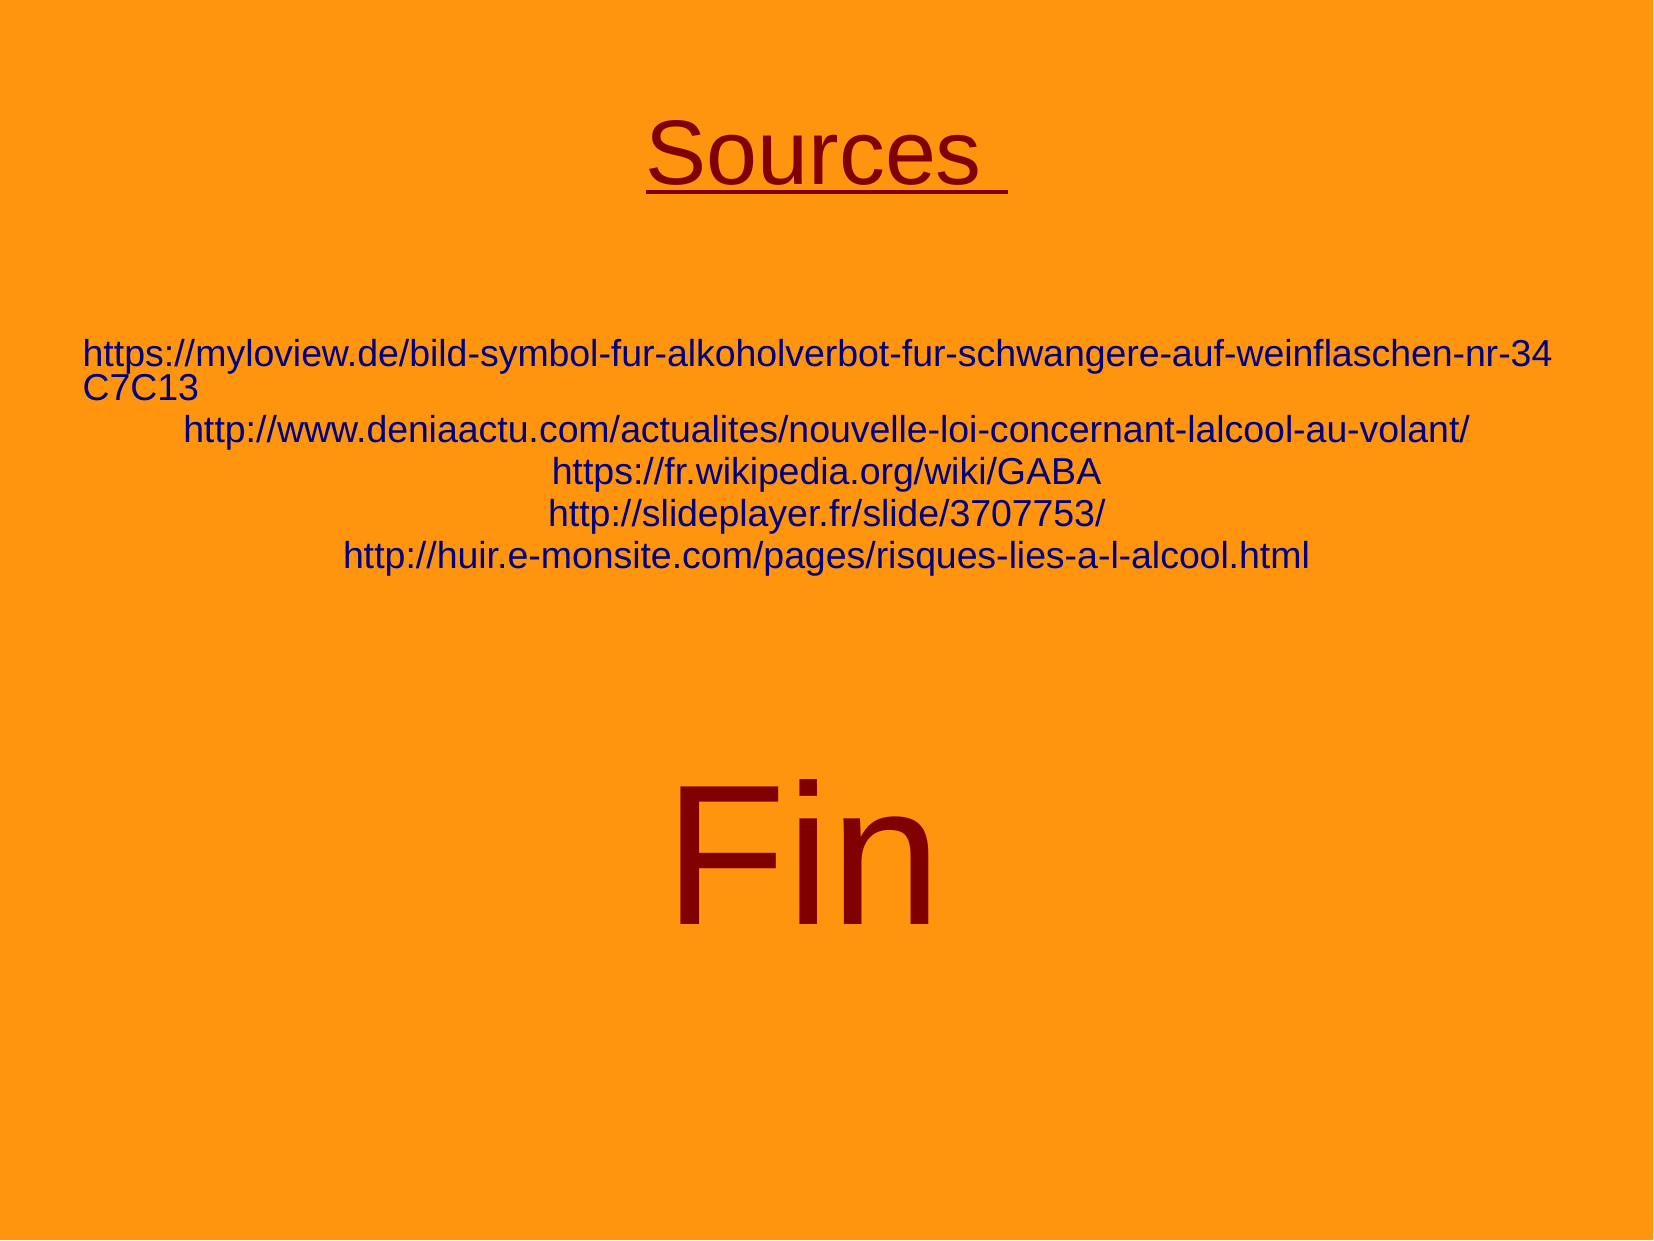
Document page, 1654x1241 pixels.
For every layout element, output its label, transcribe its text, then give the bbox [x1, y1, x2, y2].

title Sources [82, 49, 1571, 257]
text_box Fin [649, 736, 1654, 975]
subtitle https://myloview.de/bild-symbol-fur-alkoholverbot-fur-schwangere-auf-weinflaschen-nr-34C7C13 http://www.deniaactu.com/actualites/nouvelle-loi-concernant-lalcool-au-volant/ https://fr.wikipedia.org/wiki/GABA http://slideplayer.fr/slide/3707753/http://huir.e-monsite.com/pages/risques-lies-a-l-alcool.html [82, 290, 1571, 1010]
